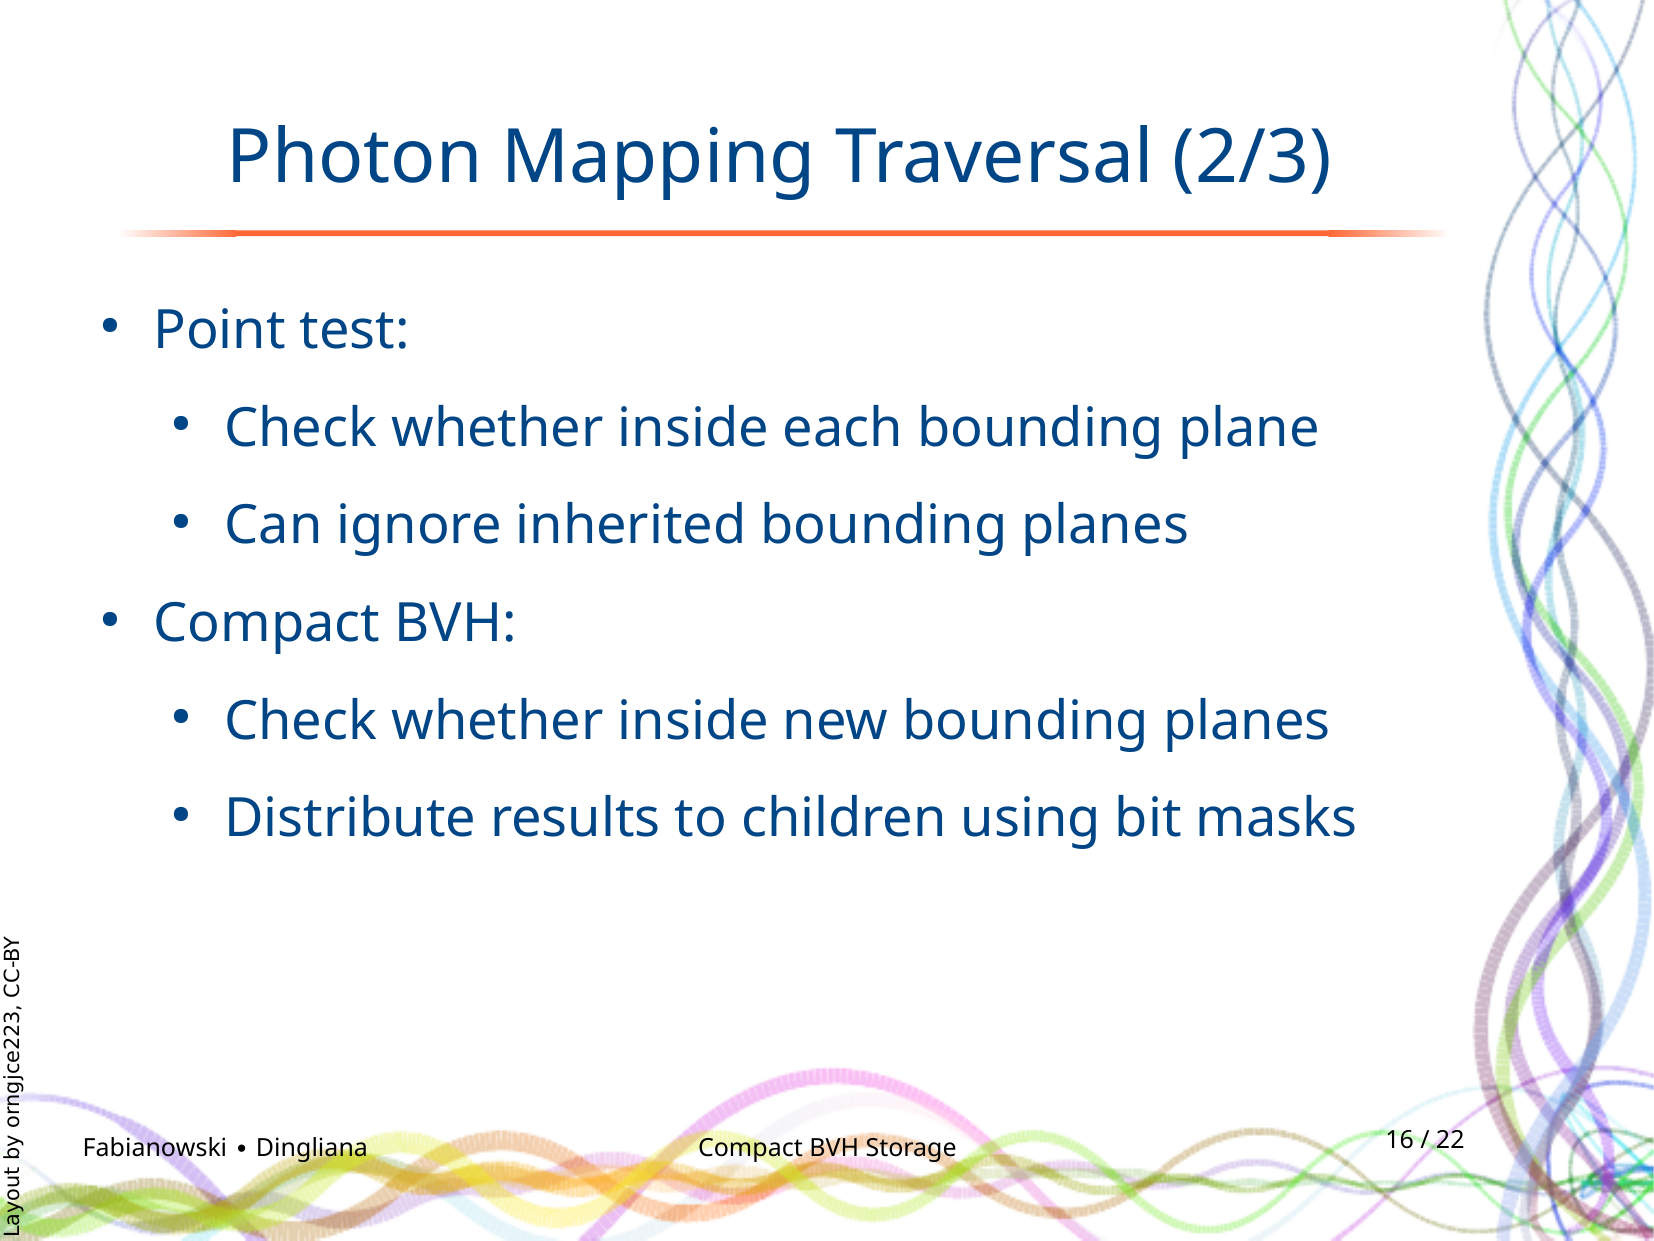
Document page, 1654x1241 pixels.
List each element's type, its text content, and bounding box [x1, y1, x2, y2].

picture [0, 0, 1654, 1241]
text_box 16 / 22 [1346, 1122, 1477, 1153]
title Photon Mapping Traversal (2/3) [82, 49, 1477, 257]
list Point test: Check whether inside each bounding plane Can ignore inherited bounding planes Compact BVH: Check whether inside new bounding planes Distribute results to children using bit masks [82, 290, 1477, 1094]
